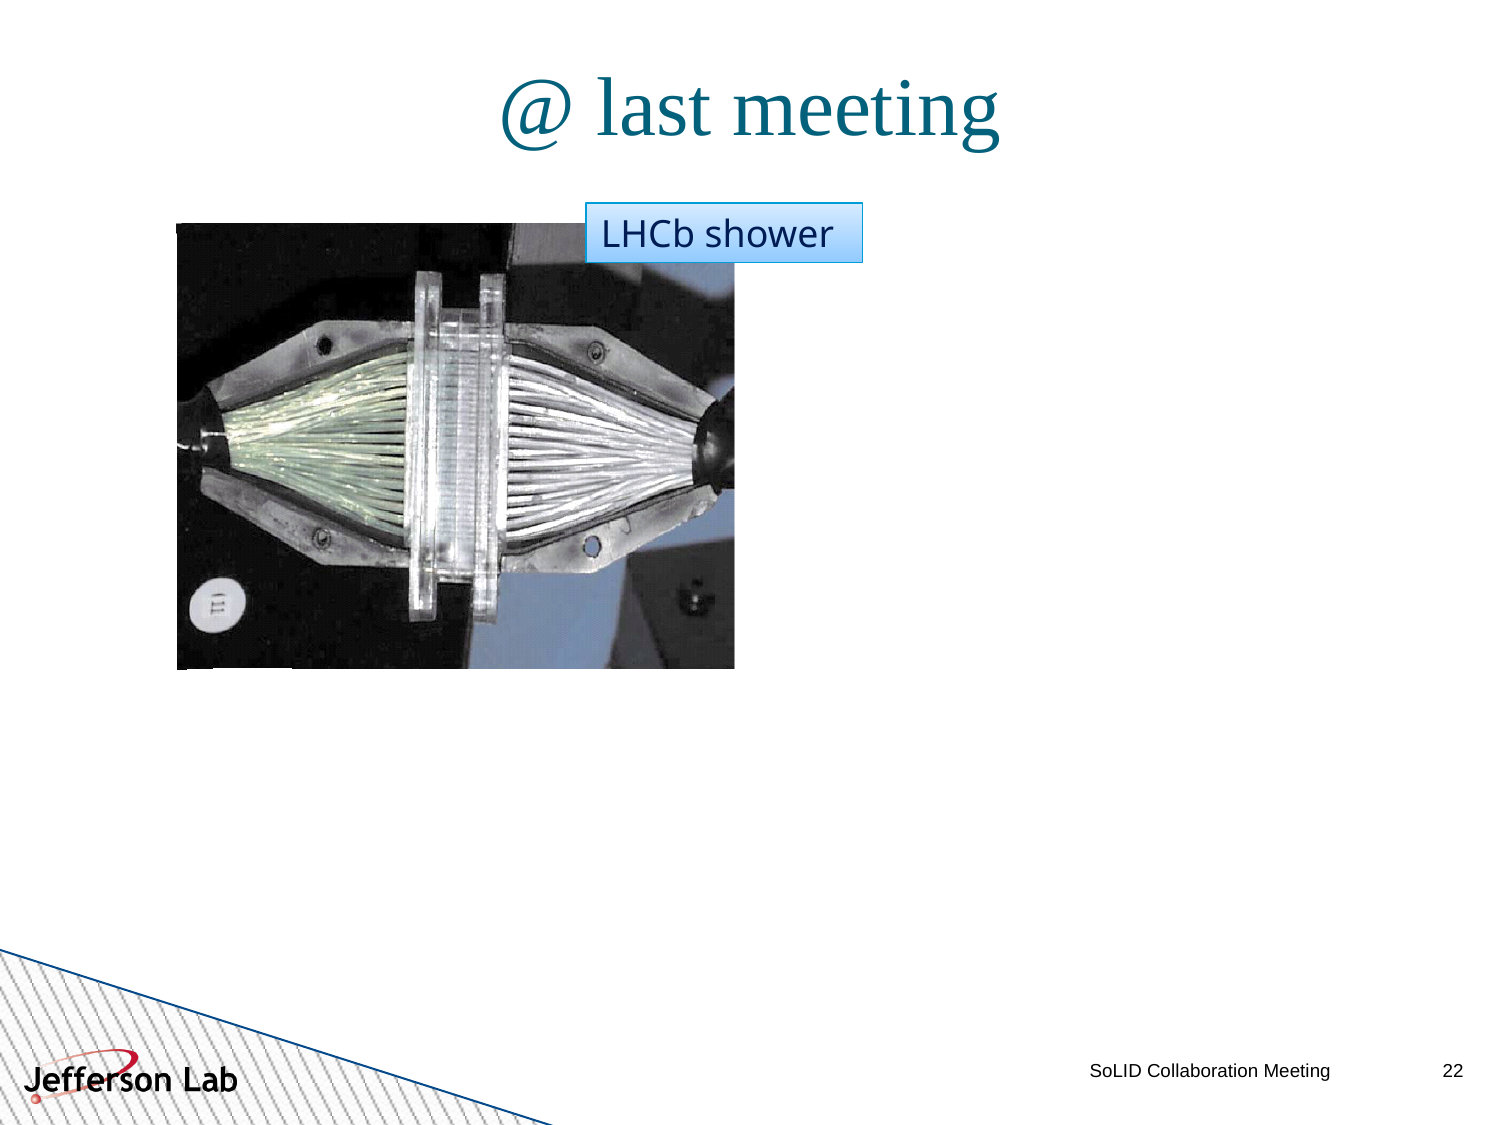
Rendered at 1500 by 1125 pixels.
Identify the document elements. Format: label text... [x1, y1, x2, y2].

text_box <number> [1418, 1051, 1479, 1111]
picture [0, 952, 543, 1125]
text_box @ last meeting [75, 45, 1425, 233]
picture [159, 187, 751, 704]
text_box SoLID Collaboration Meeting [1074, 1051, 1419, 1112]
text_box LHCb shower [586, 202, 863, 263]
